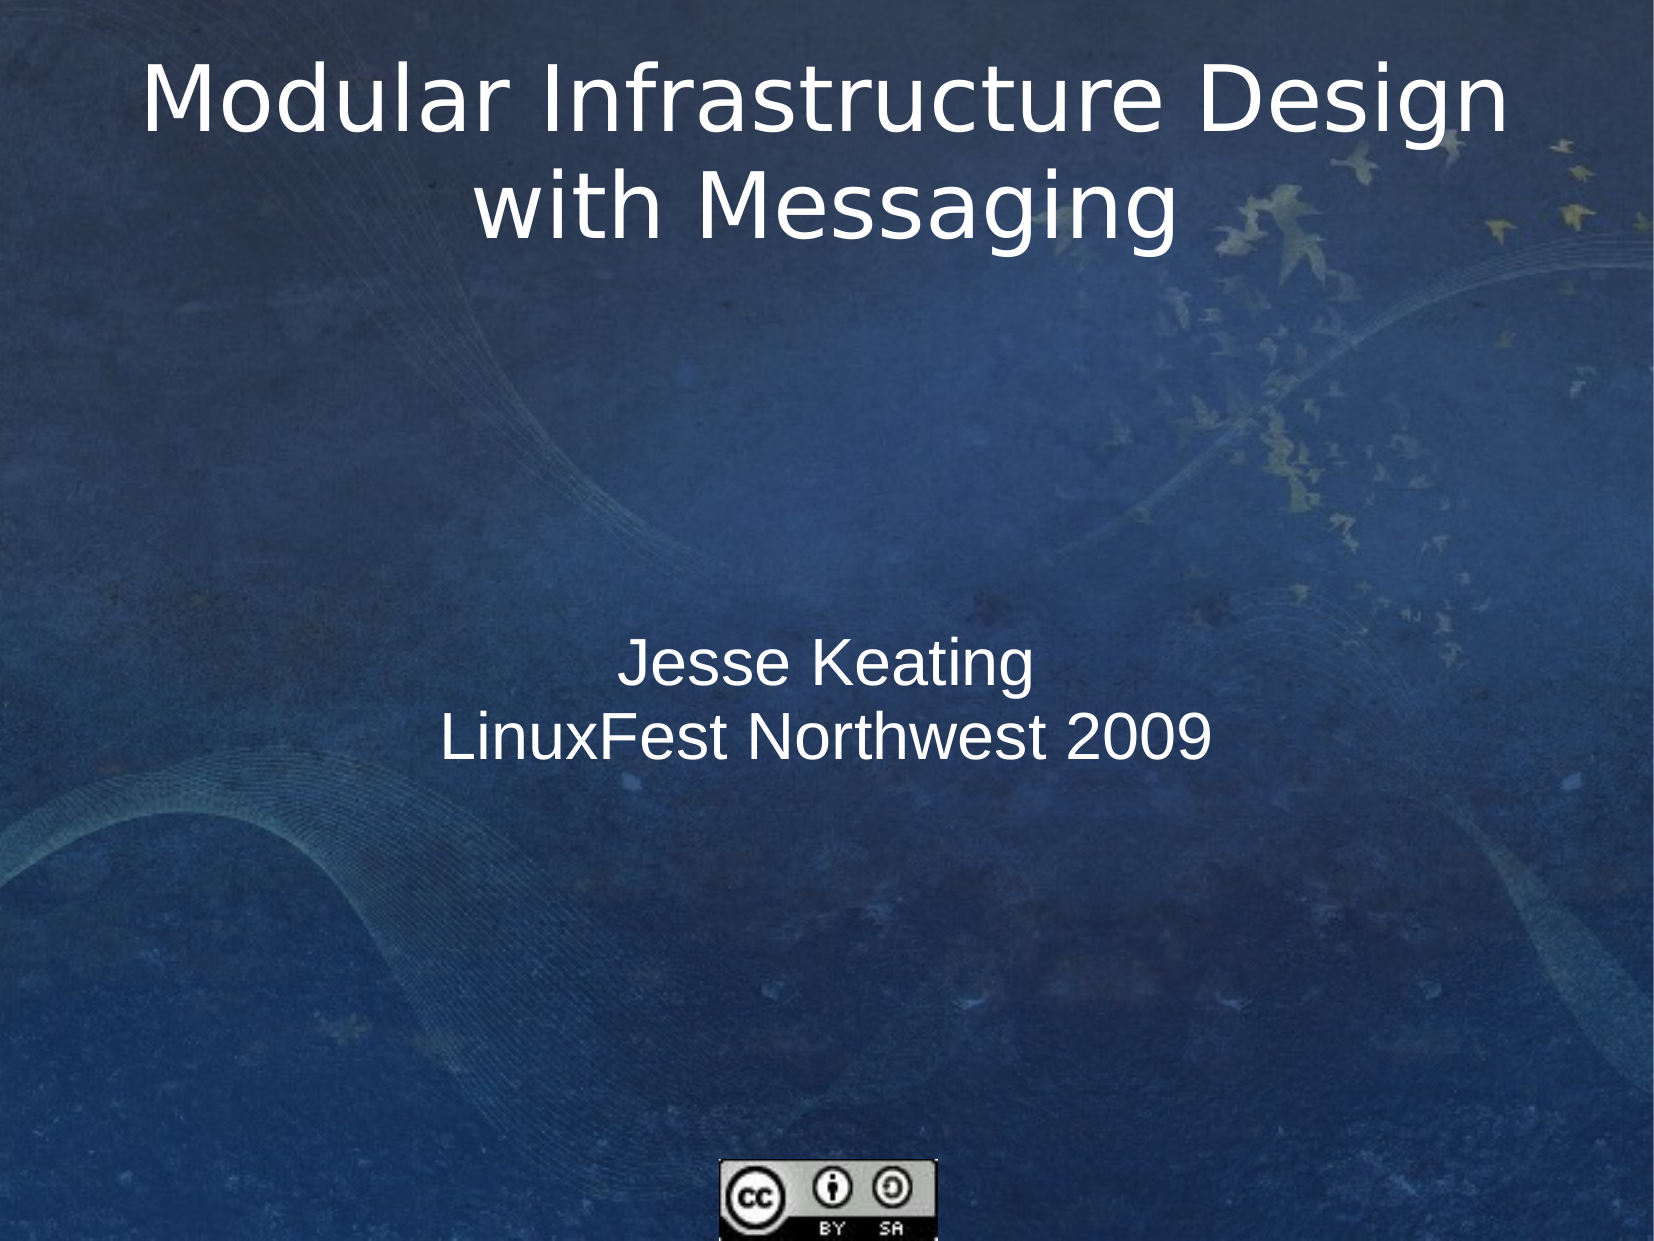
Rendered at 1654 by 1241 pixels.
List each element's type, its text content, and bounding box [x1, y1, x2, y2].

title Modular Infrastructure Design with Messaging [82, 45, 1571, 261]
picture [0, 0, 1654, 1241]
subtitle Jesse Keating LinuxFest Northwest 2009 [82, 297, 1571, 1102]
